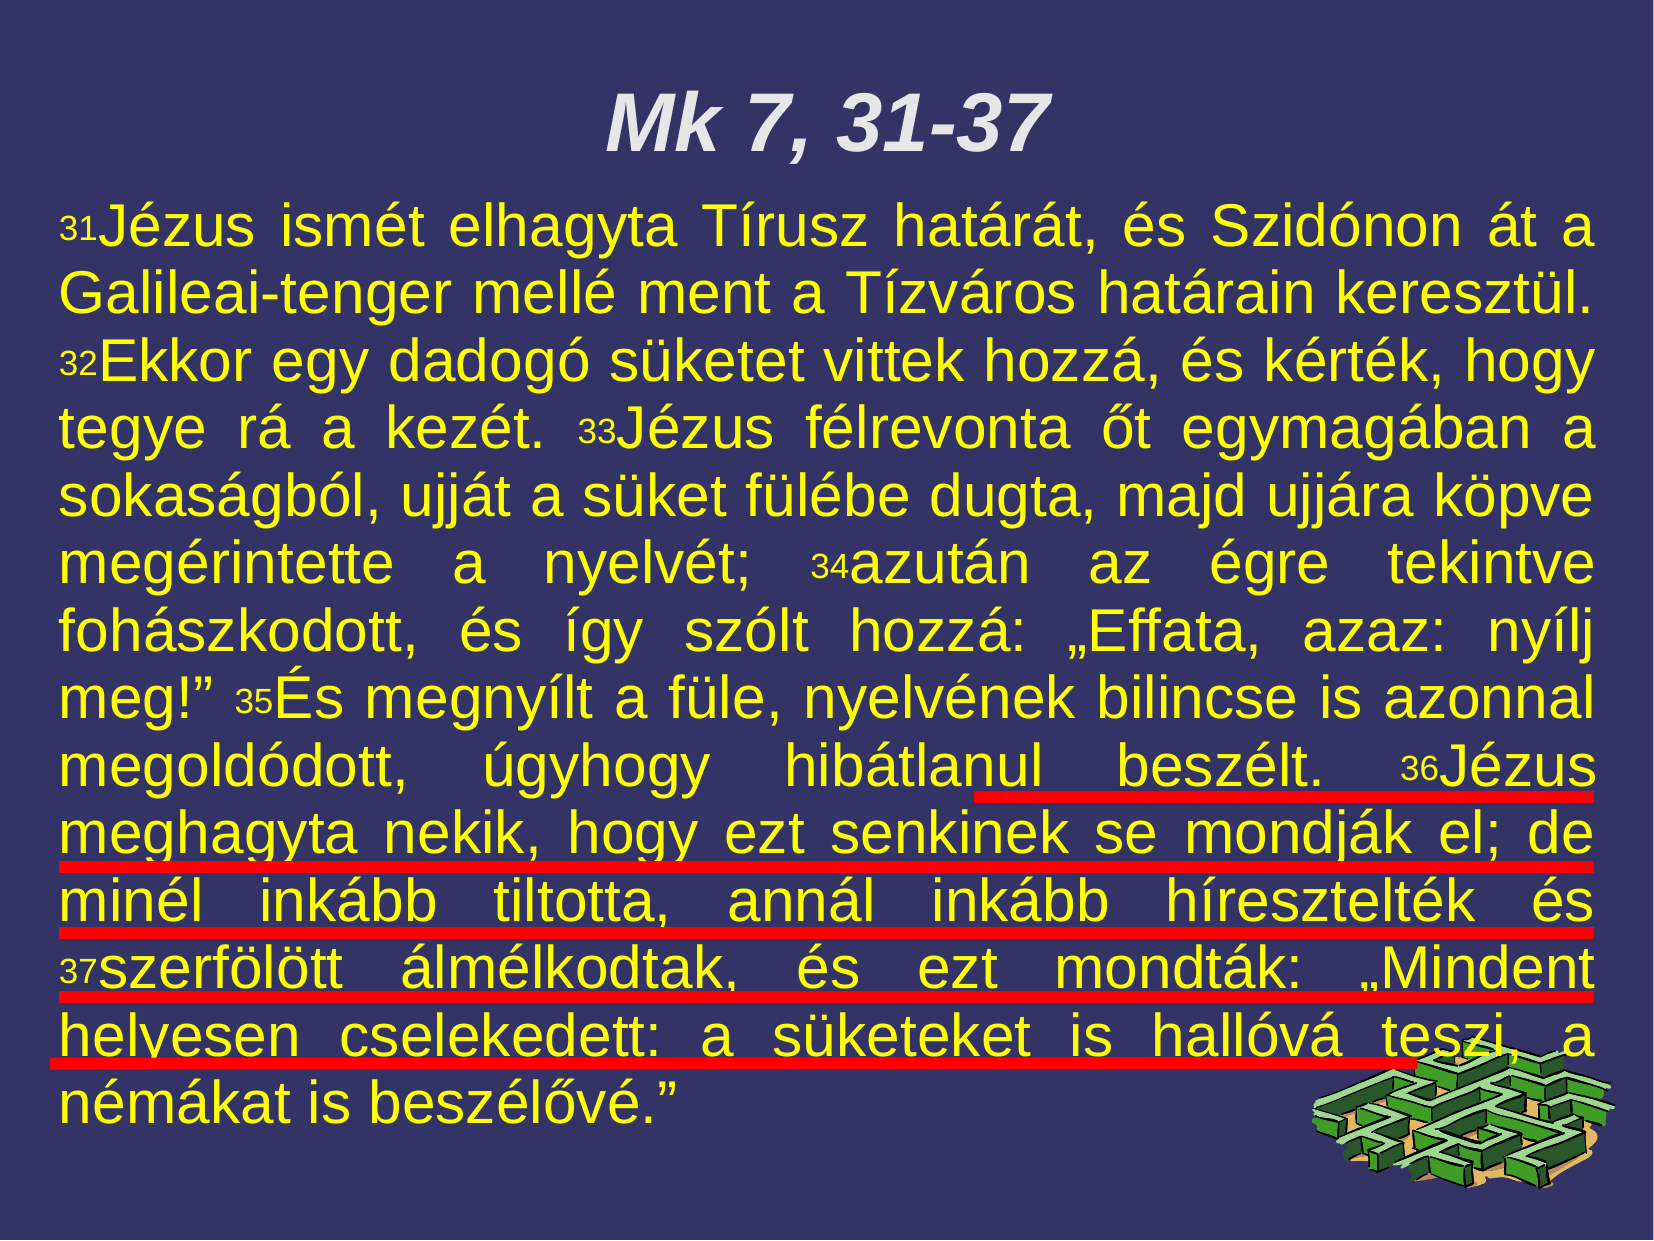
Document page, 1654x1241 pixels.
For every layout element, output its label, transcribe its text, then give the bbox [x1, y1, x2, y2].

list 31Jézus ismét elhagyta Tírusz határát, és Szidónon át a Galileai-tenger mellé ment a Tízváros határain keresztül. 32Ekkor egy dadogó süketet vittek hozzá, és kérték, hogy tegye rá a kezét. 33Jézus félrevonta őt egymagában a sokaságból, ujját a süket fülébe dugta, majd ujjára köpve megérintette a nyelvét; 34azután az égre tekintve fohászkodott, és így szólt hozzá: „Effata, azaz: nyílj meg!” 35És megnyílt a füle, nyelvének bilincse is azonnal megoldódott, úgyhogy hibátlanul beszélt. 36Jézus meghagyta nekik, hogy ezt senkinek se mondják el; de minél inkább tiltotta, annál inkább híresztelték és 37szerfölött álmélkodtak, és ezt mondták: „Mindent helyesen cselekedett: a süketeket is hallóvá teszi, a némákat is beszélővé.” [59, 191, 1598, 1067]
title Mk 7, 31-37 [121, 19, 1534, 191]
